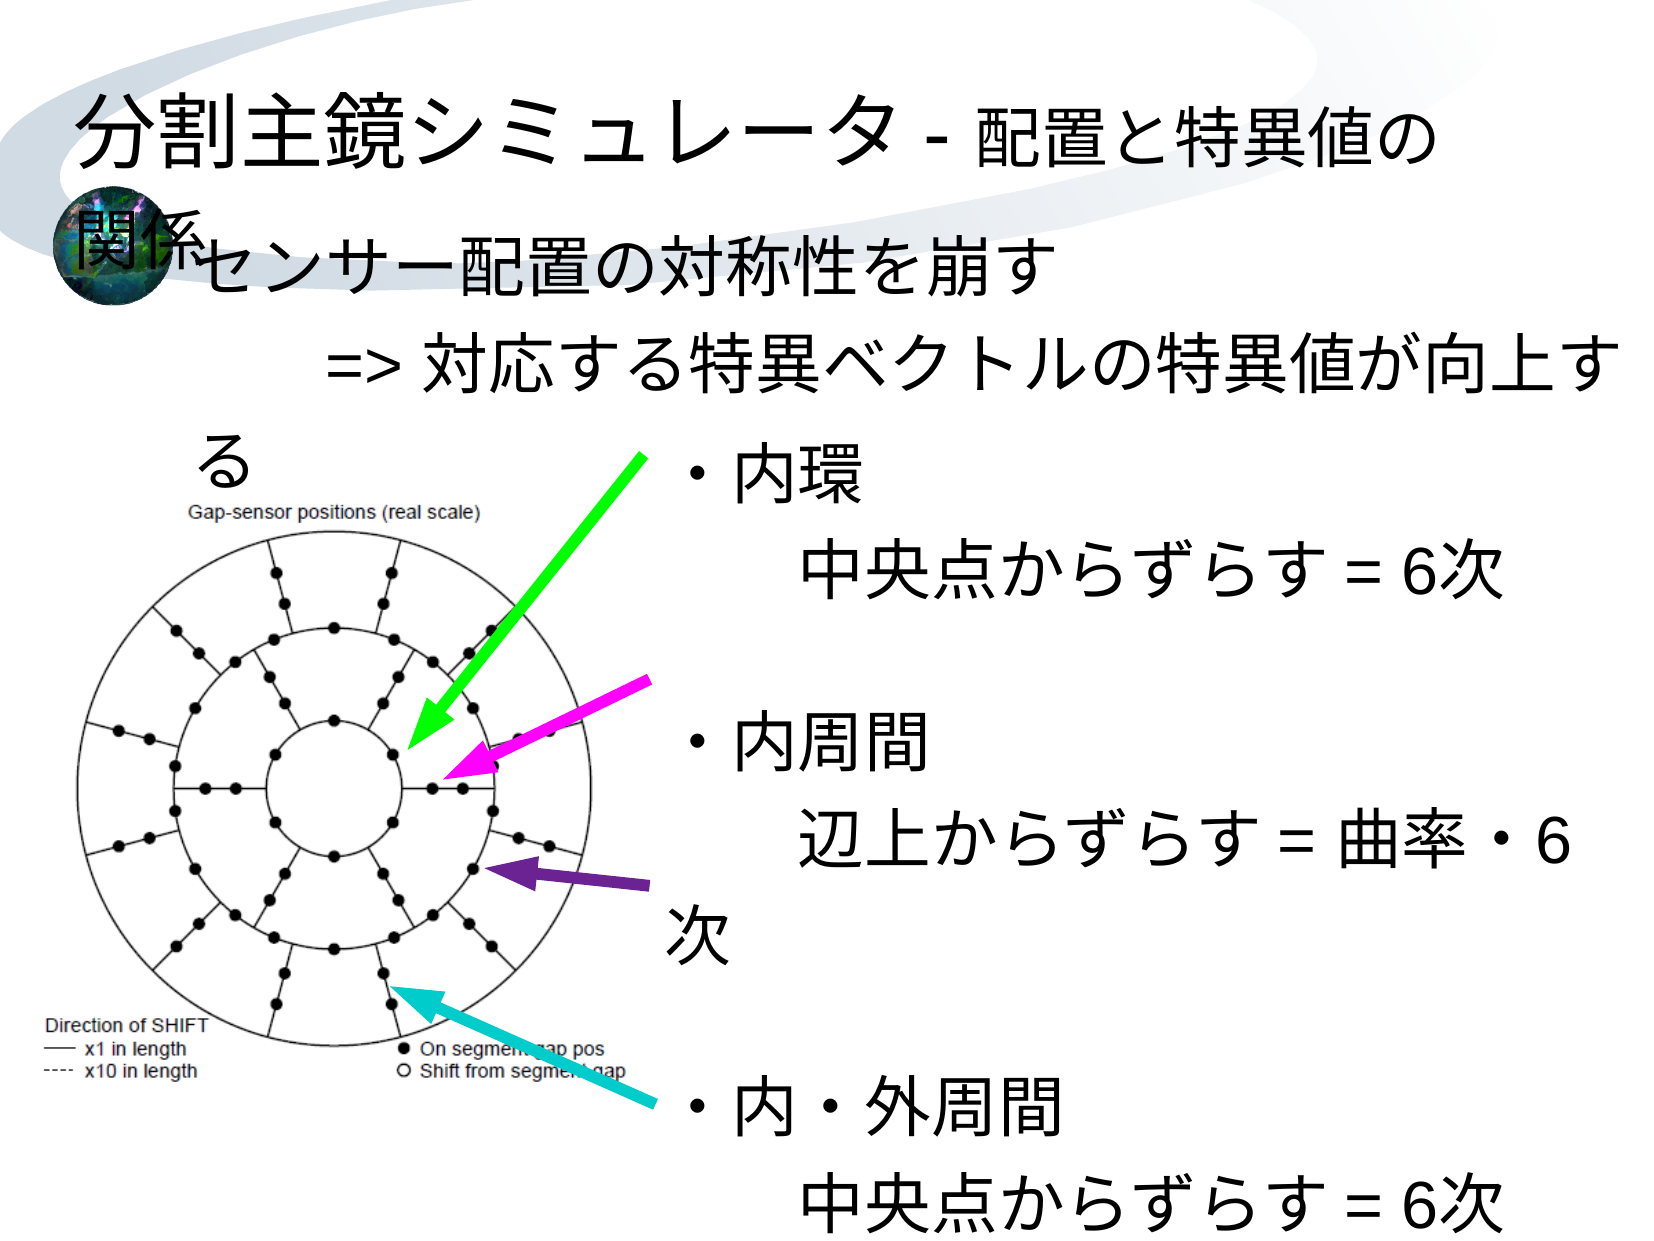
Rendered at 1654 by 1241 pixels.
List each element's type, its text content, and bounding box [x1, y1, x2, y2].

text_box 分割主鏡シミュレータ - 配置と特異値の関係 [59, 59, 1506, 167]
picture [29, 501, 641, 1093]
picture [43, 175, 182, 314]
text_box センサー配置の対称性を崩す => 対応する特異ベクトルの特異値が向上する [177, 206, 1654, 364]
text_box ・内環 中央点からずらす = 6次 ・内周間 辺上からずらす = 曲率・6次 ・内・外周間 中央点からずらす = 6次 ・外周間 辺上からずらす = 曲率・6次 [649, 413, 1654, 1195]
